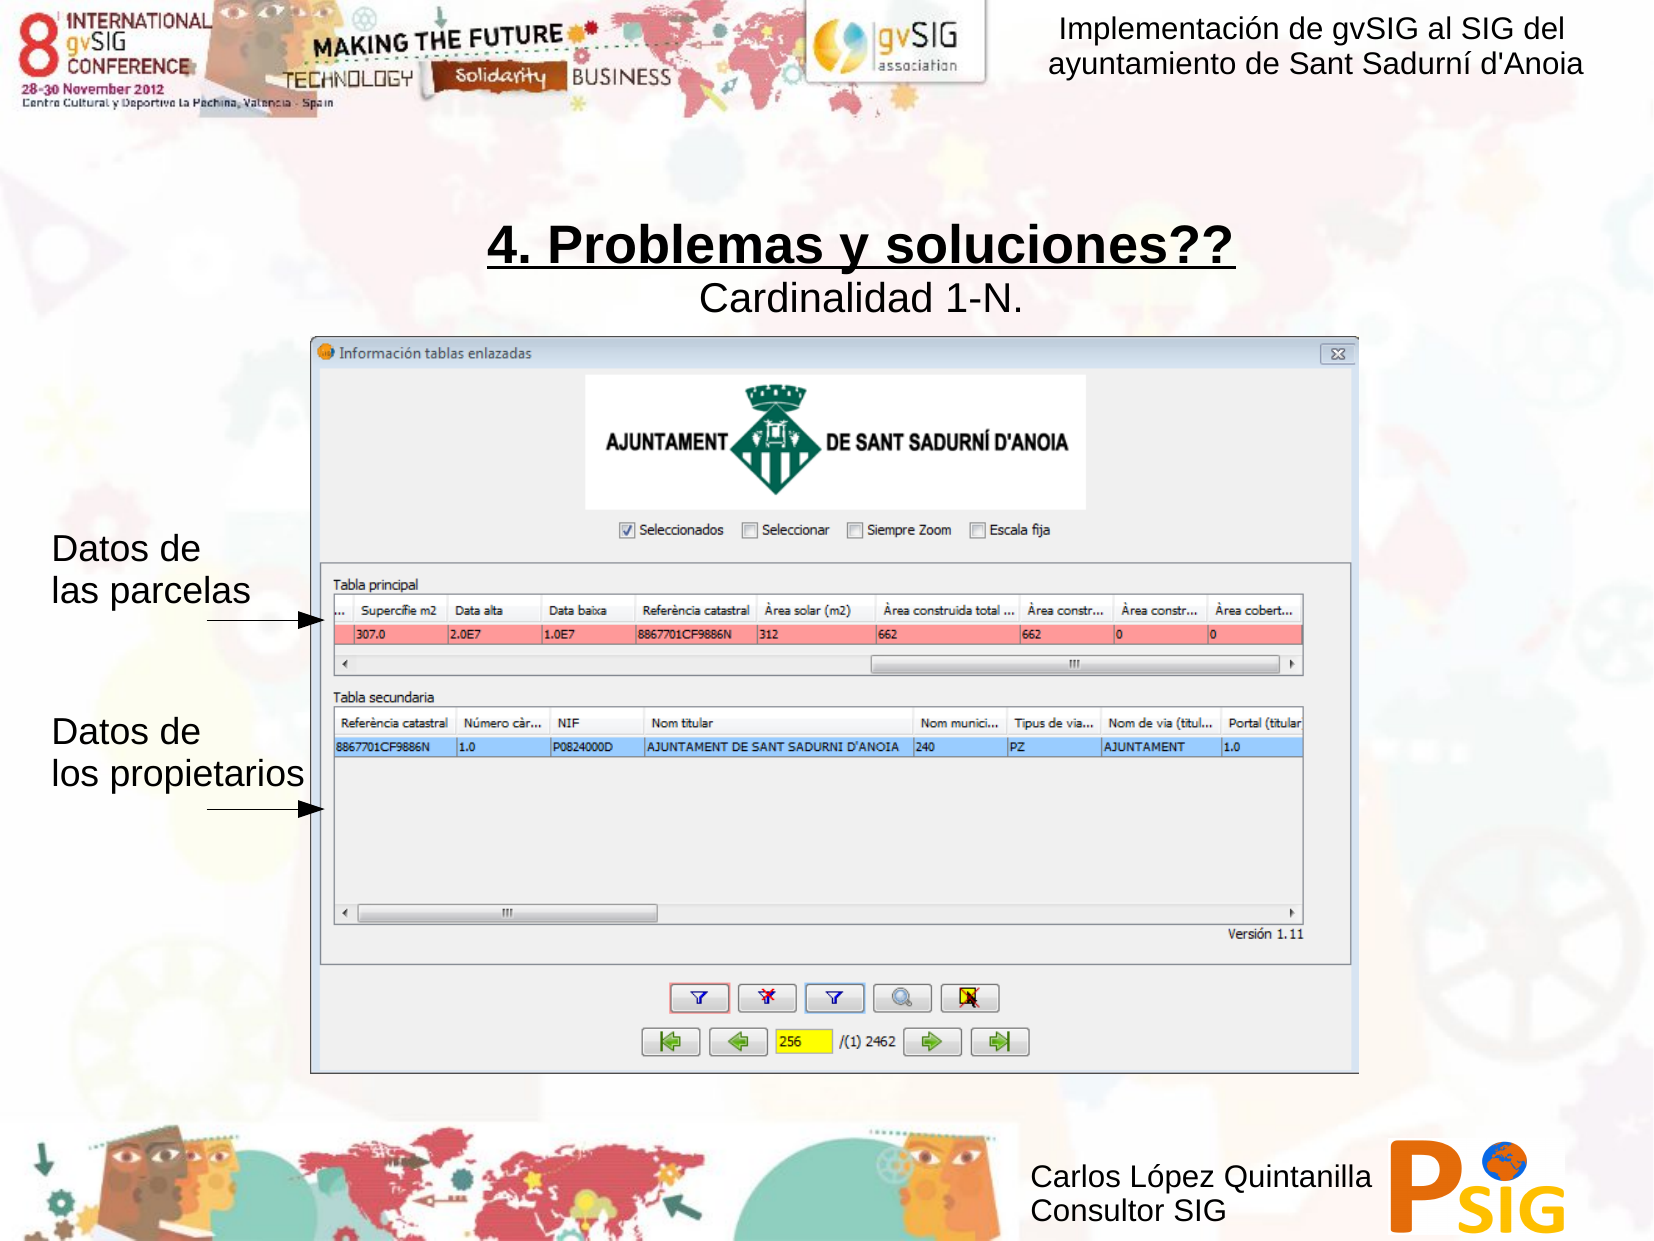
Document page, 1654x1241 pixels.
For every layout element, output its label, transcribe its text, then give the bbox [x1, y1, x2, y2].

text_box Datos de las parcelas [36, 519, 266, 619]
text_box Datos de los propietarios [36, 702, 320, 802]
text_box 4. Problemas y soluciones?? Cardinalidad 1-N. [472, 206, 1251, 331]
picture [0, 0, 1654, 1241]
